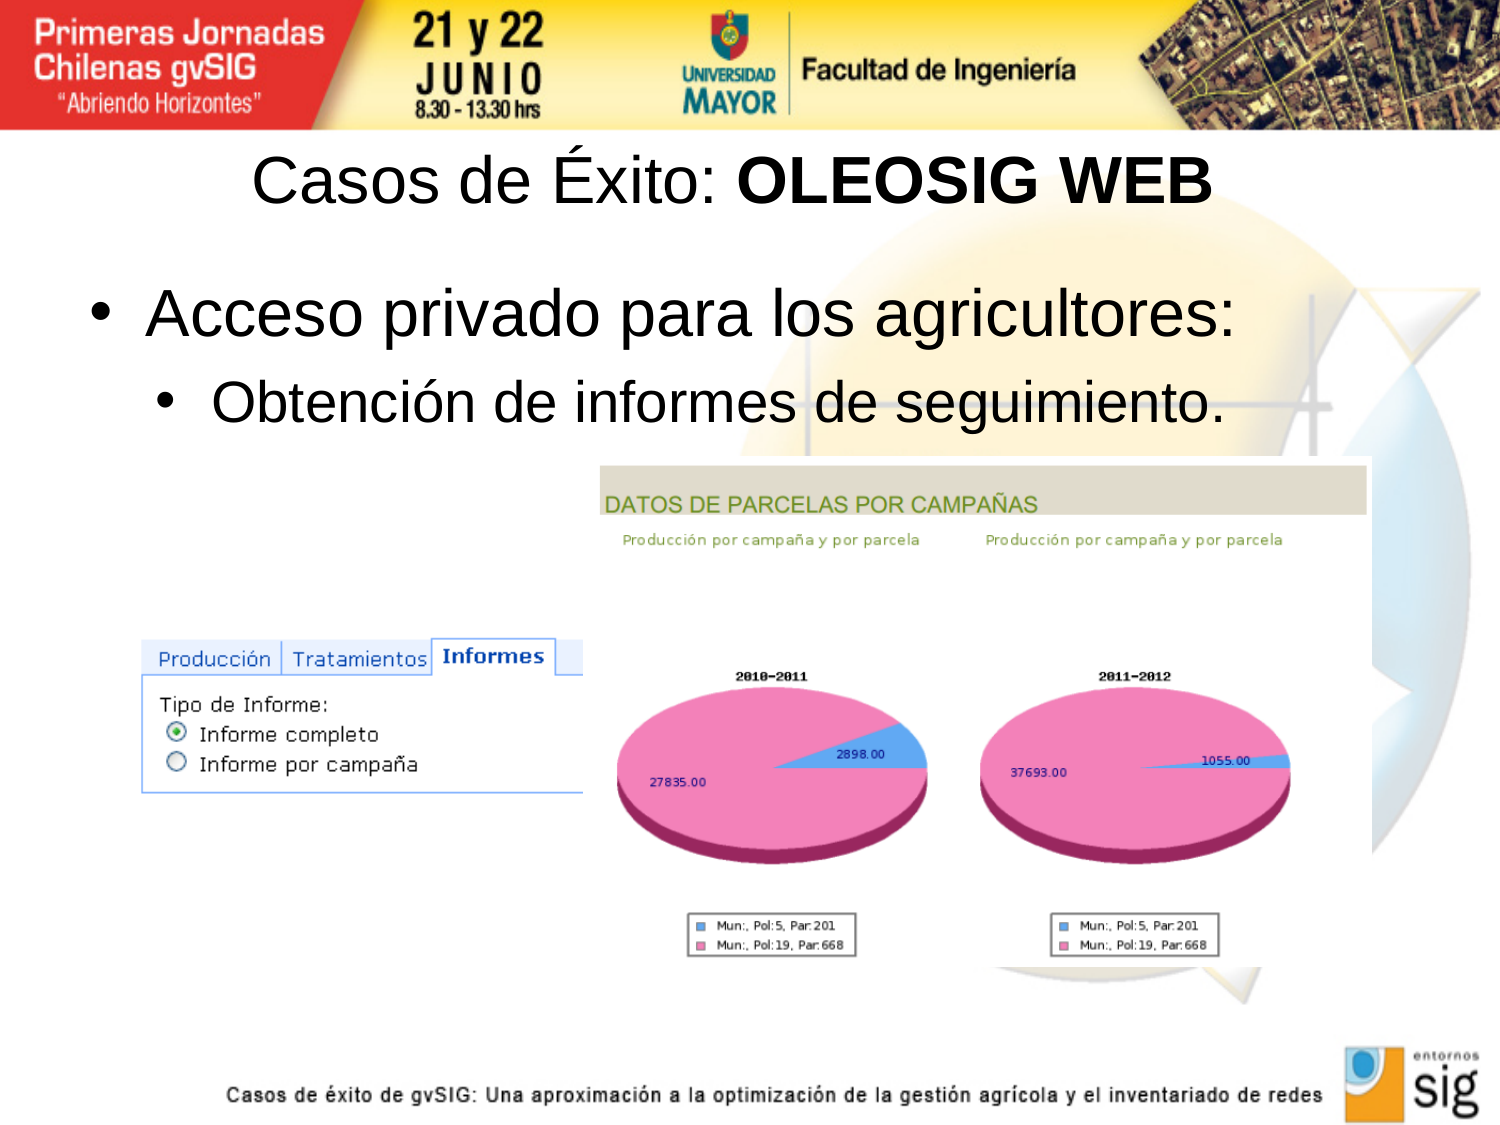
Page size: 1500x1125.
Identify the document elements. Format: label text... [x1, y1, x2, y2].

title Casos de Éxito: OLEOSIG WEB [58, 93, 1409, 261]
picture [0, 0, 1500, 1125]
list Acceso privado para los agricultores: Obtención de informes de seguimiento. [74, 262, 1341, 938]
